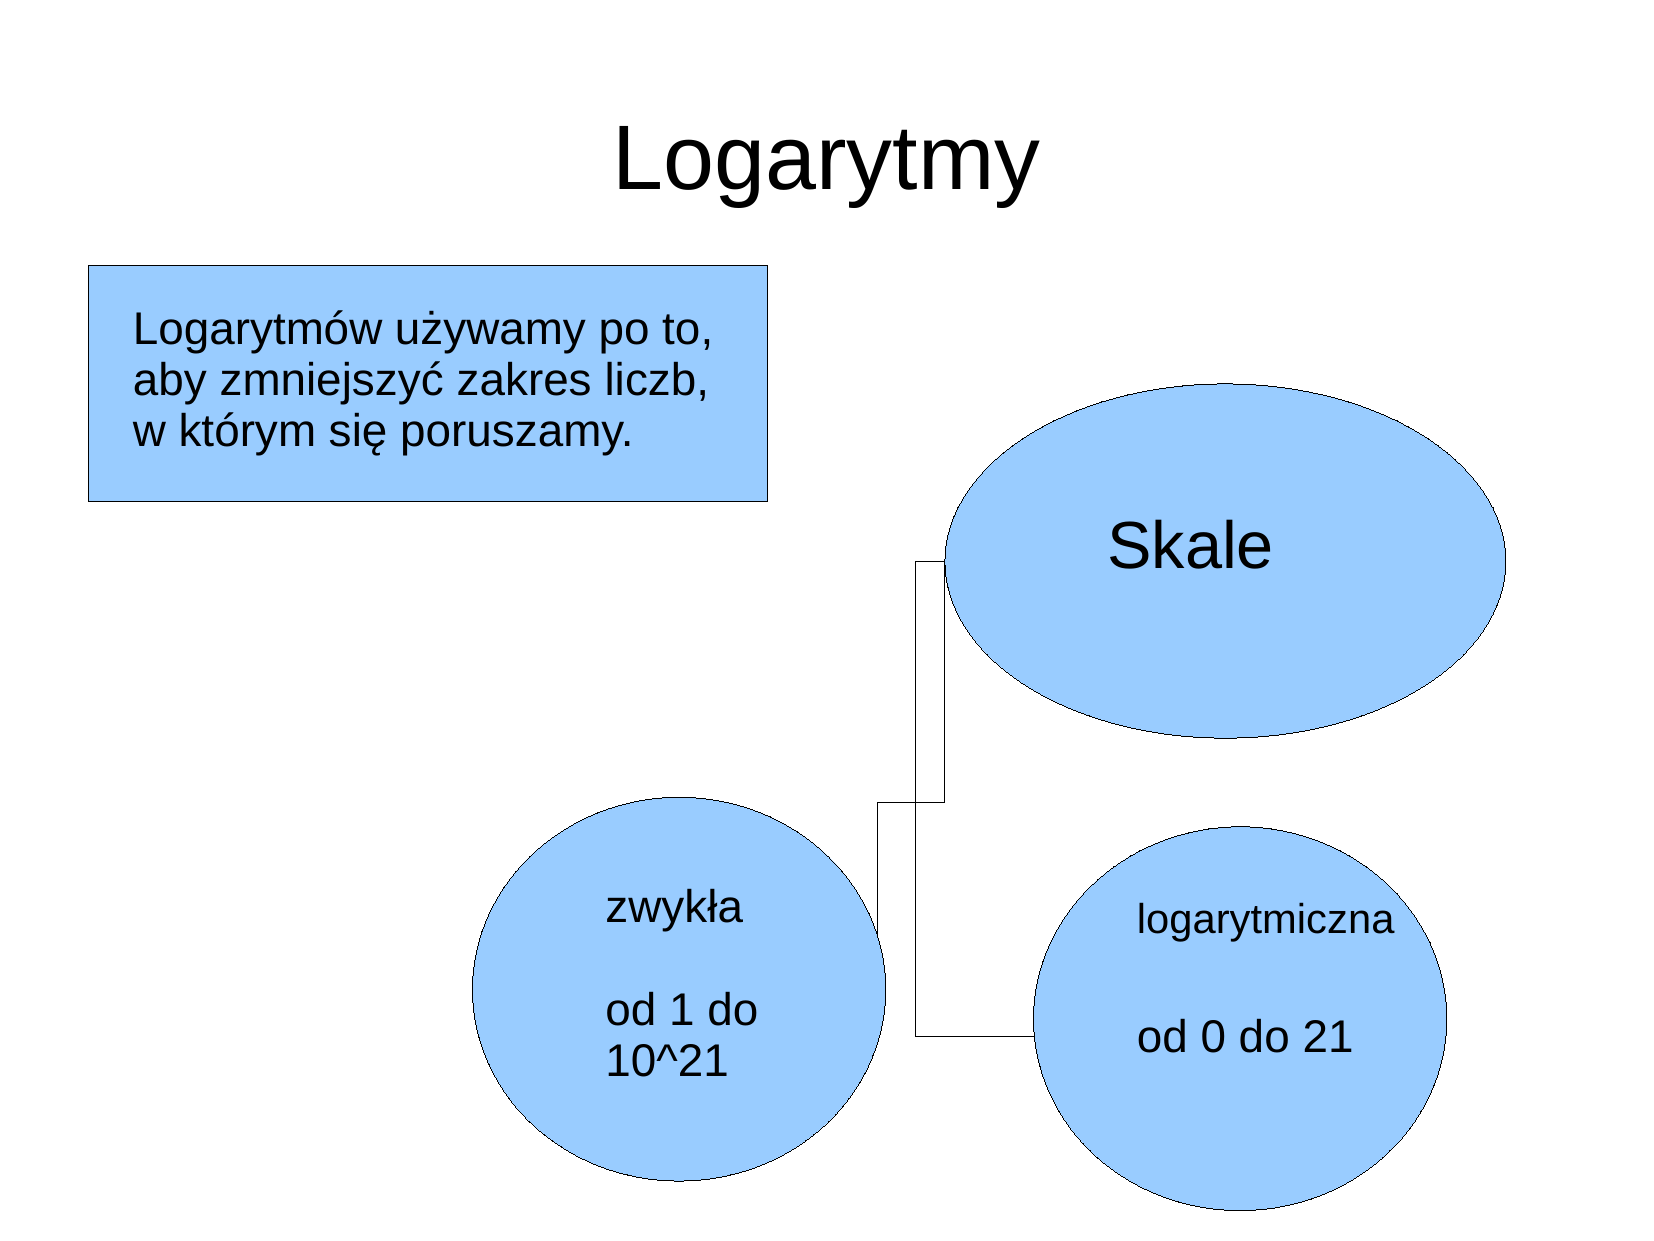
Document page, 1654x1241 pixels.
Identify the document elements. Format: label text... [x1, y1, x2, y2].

text_box zwykła od 1 do 10^21 [590, 873, 886, 1093]
text_box [944, 383, 1506, 739]
text_box [89, 266, 768, 502]
text_box [1033, 826, 1447, 1211]
text_box Skale [1092, 500, 1418, 591]
text_box logarytmiczna [1122, 888, 1418, 950]
text_box [472, 797, 853, 1182]
text_box od 0 do 21 [1122, 1003, 1447, 1070]
title Logarytmy [82, 49, 1571, 257]
text_box Logarytmów używamy po to, aby zmniejszyć zakres liczb, w którym się poruszamy. [118, 295, 739, 566]
